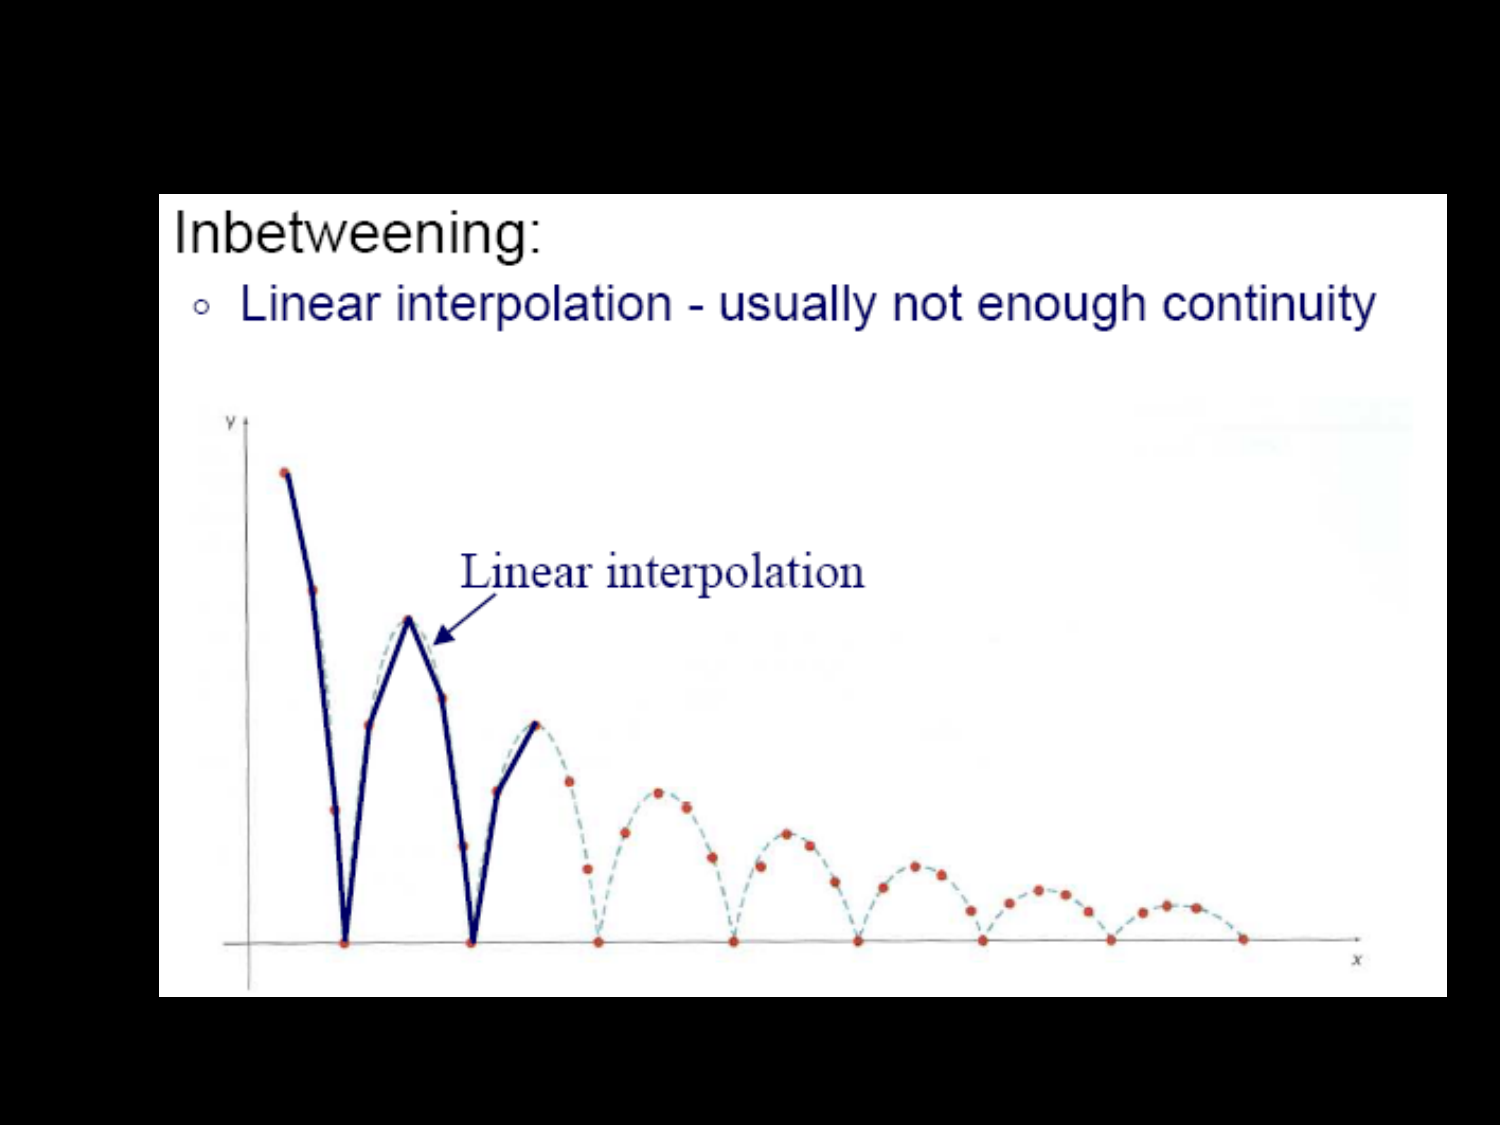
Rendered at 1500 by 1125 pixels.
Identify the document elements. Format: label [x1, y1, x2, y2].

picture [159, 194, 1447, 997]
